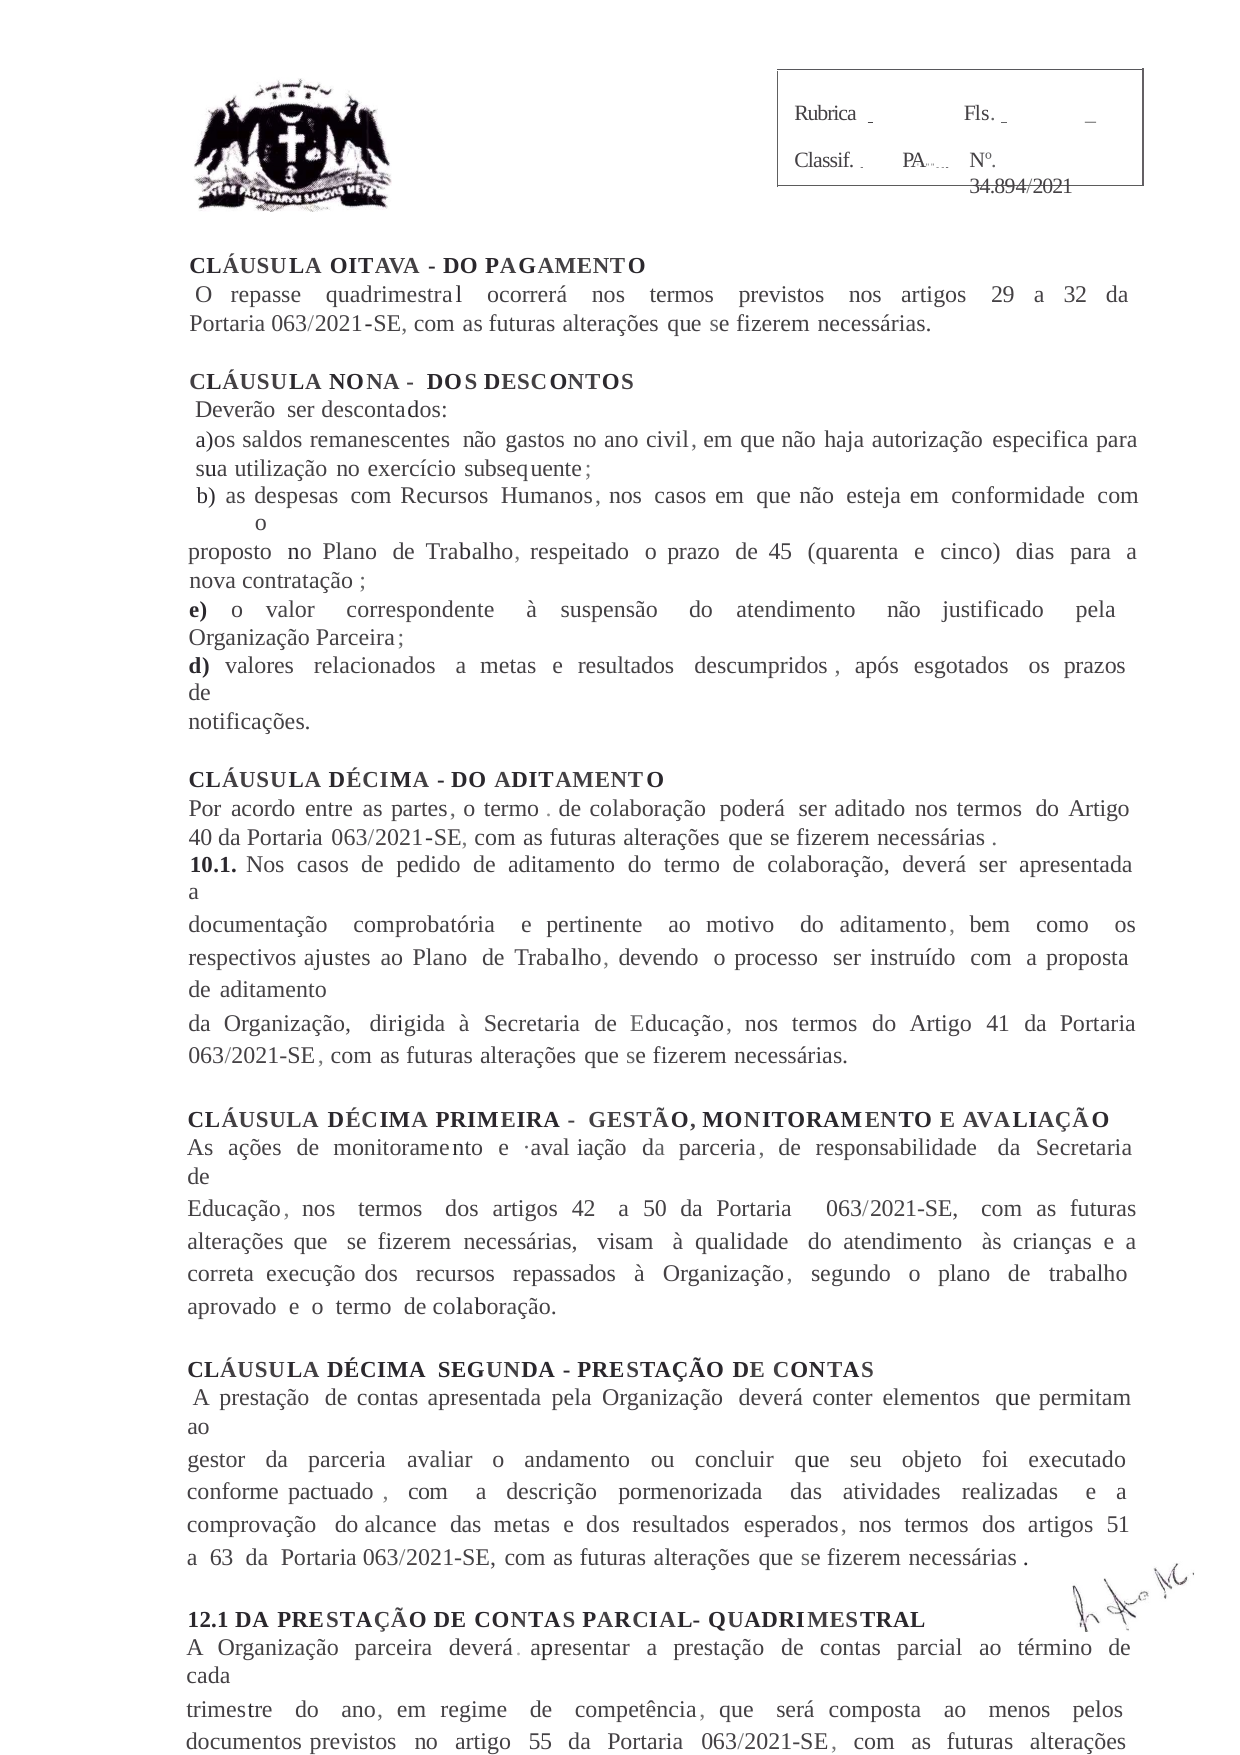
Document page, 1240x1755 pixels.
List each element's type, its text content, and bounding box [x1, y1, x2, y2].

text_box [194, 78, 392, 212]
text_box Classif. PA [794, 145, 928, 168]
text_box [1070, 1562, 1194, 1632]
text_box - '"""--- [860, 160, 963, 171]
text_box CLÁUSULA OITAVA - DO PAGAMENTO O repasse quadrimestral ocorrerá nos termos previstos nos artigos 29 a 32 da Portaria 063/2021-SE, com as futuras alterações que se fizerem necessárias. CLÁUSULA NONA - DOS DESCONTOS Deverão ser descontados: os saldos remanescentes não gastos no ano civil, em que não haja autorização especifica para sua utilização no exercício subsequente; as despesas com Recursos Humanos, nos casos em que não esteja em conformidade com o proposto no Plano de Trabalho, respeitado o prazo de 45 (quarenta e cinco) dias para a nova contratação ; e) o valor correspondente à suspensão do atendimento não justificado pela Organização Parceira; d) valores relacionados a metas e resultados descumpridos , após esgotados os prazos de notificações. CLÁUSULA DÉCIMA - DO ADITAMENTO Por acordo entre as partes, o termo . de colaboração poderá ser aditado nos termos do Artigo 40 da Portaria 063/2021-SE, com as futuras alterações que se fizerem necessárias . 10.1. Nos casos de pedido de aditamento do termo de colaboração, deverá ser apresentada a documentação comprobatória e pertinente ao motivo do aditamento, bem como os respectivos ajustes ao Plano de Trabalho, devendo o processo ser instruído com a proposta de aditamento da Organização, dirigida à Secretaria de Educação, nos termos do Artigo 41 da Portaria 063/2021-SE, com as futuras alterações que se fizerem necessárias. CLÁUSULA DÉCIMA PRIMEIRA - GESTÃO, MONITORAMENTO E AVALIAÇÃO As ações de monitoramento e ·aval iação da parceria, de responsabilidade da Secretaria de Educação, nos termos dos artigos 42 a 50 da Portaria 063/2021-SE, com as futuras alterações que se fizerem necessárias, visam à qualidade do atendimento às crianças e a correta execução dos recursos repassados à Organização, segundo o plano de trabalho aprovado e o termo de colaboração. CLÁUSULA DÉCIMA SEGUNDA - PRESTAÇÃO DE CONTAS A prestação de contas apresentada pela Organização deverá conter elementos que permitam ao gestor da parceria avaliar o andamento ou concluir que seu objeto foi executado conforme pactuado , com a descrição pormenorizada das atividades realizadas e a comprovação do alcance das metas e dos resultados esperados, nos termos dos artigos 51 a 63 da Portaria 063/2021-SE, com as futuras alterações que se fizerem necessárias . 12.1 DA PRESTAÇÃO DE CONTAS PARCIAL- QUADRIMESTRAL A Organização parceira deverá. apresentar a prestação de contas parcial ao término de cada trimestre do ano, em regime de competência, que será composta ao menos pelos documentos previstos no artigo 55 da Portaria 063/2021-SE, com as futuras alterações que se fizerem necessárias. [183, 251, 1139, 1580]
text_box Rubrica Fls. _ [794, 99, 1110, 121]
text_box Nº. 34.894/2021 [969, 145, 1104, 168]
